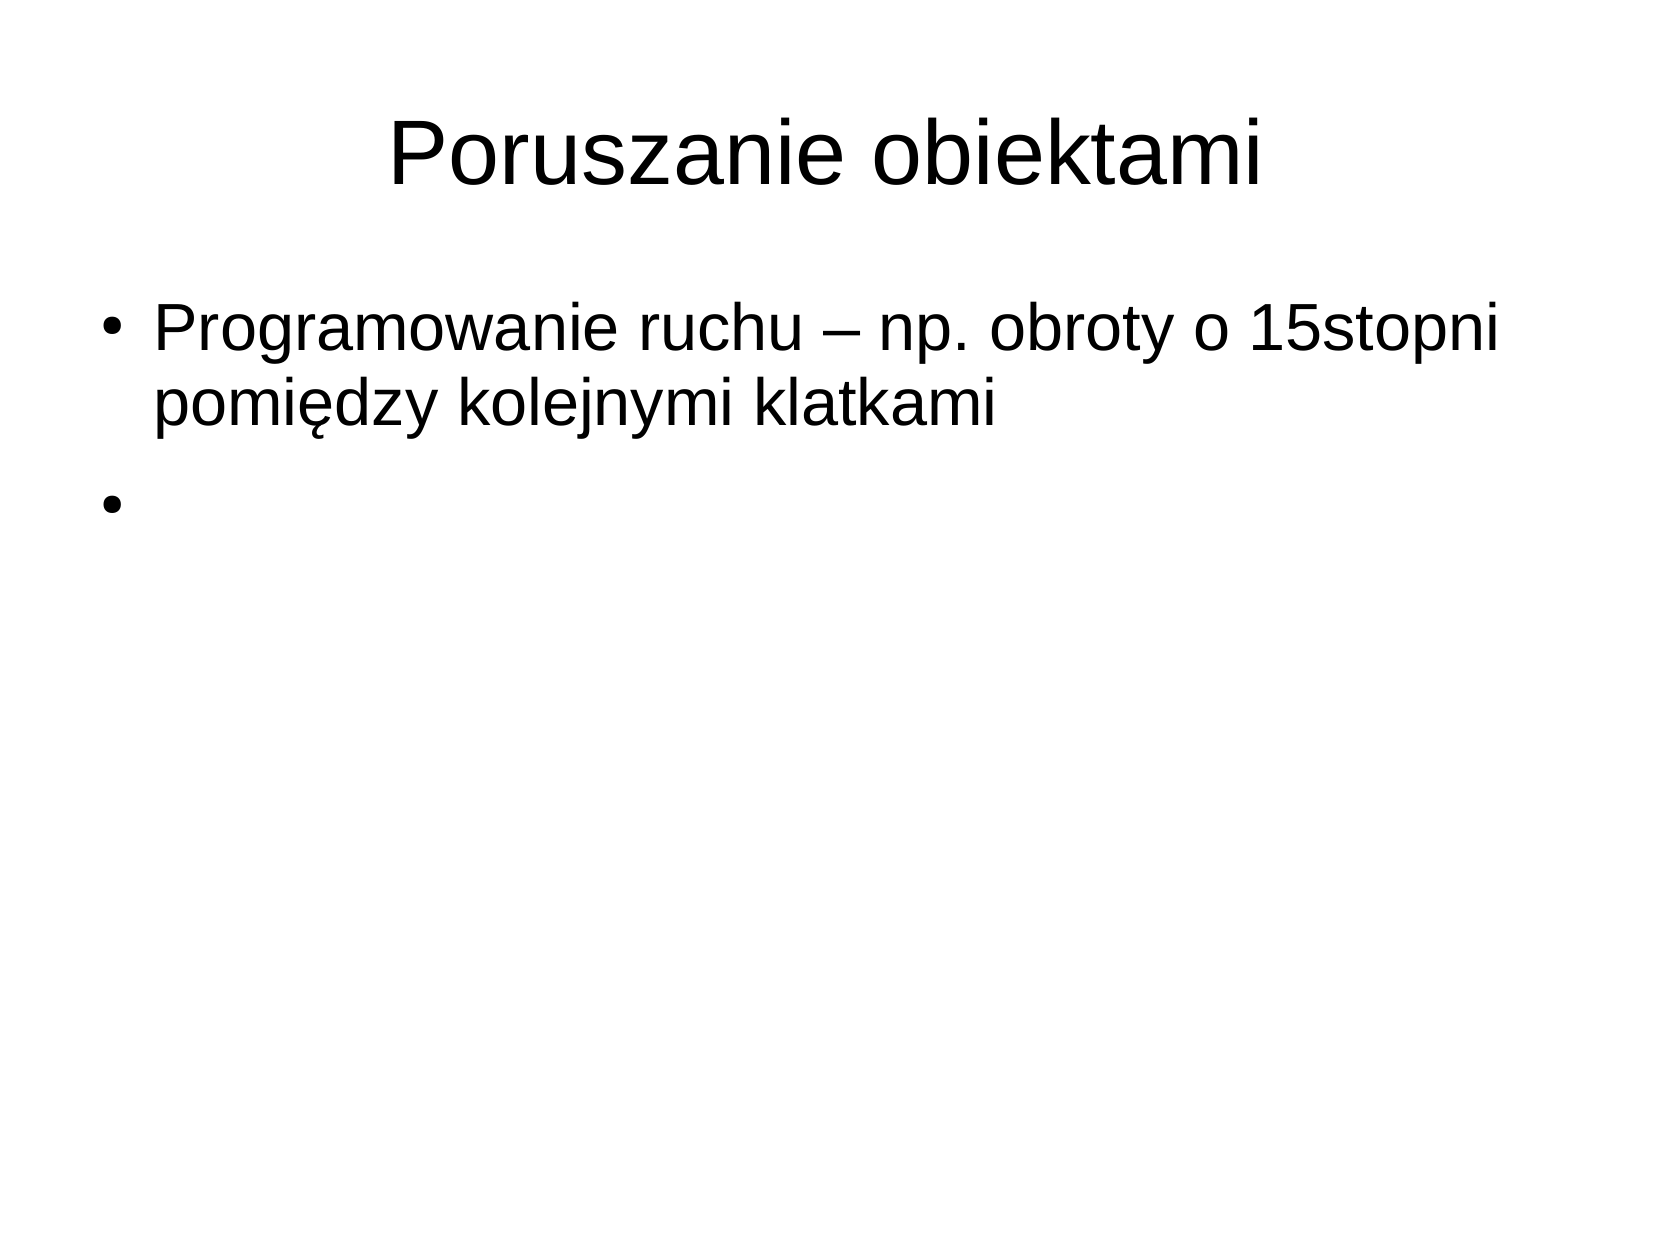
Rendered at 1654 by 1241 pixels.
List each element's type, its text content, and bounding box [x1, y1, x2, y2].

list Programowanie ruchu – np. obroty o 15stopni pomiędzy kolejnymi klatkami [82, 290, 1571, 1010]
title Poruszanie obiektami [82, 49, 1571, 257]
